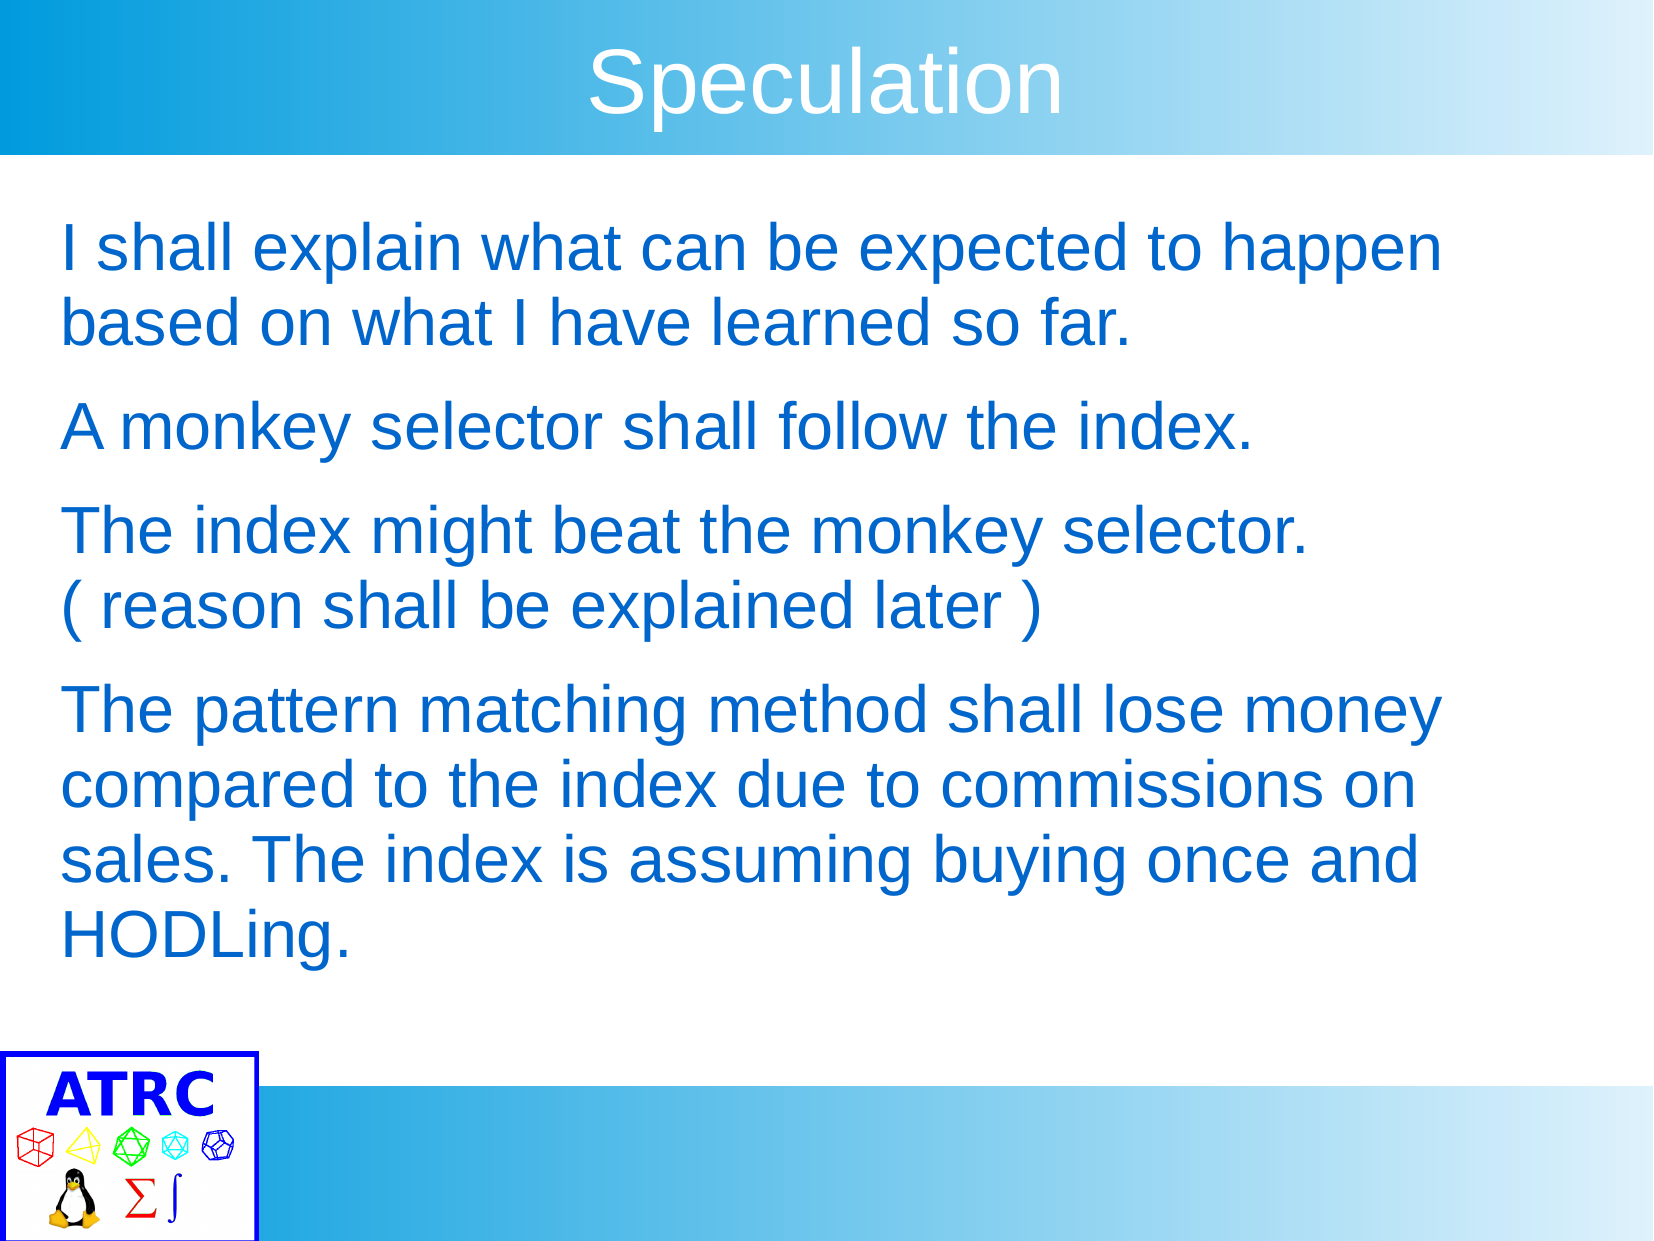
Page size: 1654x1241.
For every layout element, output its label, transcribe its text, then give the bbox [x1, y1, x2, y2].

picture [0, 1051, 259, 1241]
list I shall explain what can be expected to happen based on what I have learned so far. A monkey selector shall follow the index. The index might beat the monkey selector. ( reason shall be explained later ) The pattern matching method shall lose money compared to the index due to commissions on sales. The index is assuming buying once and HODLing. [60, 210, 1549, 930]
title Speculation [82, 30, 1571, 135]
